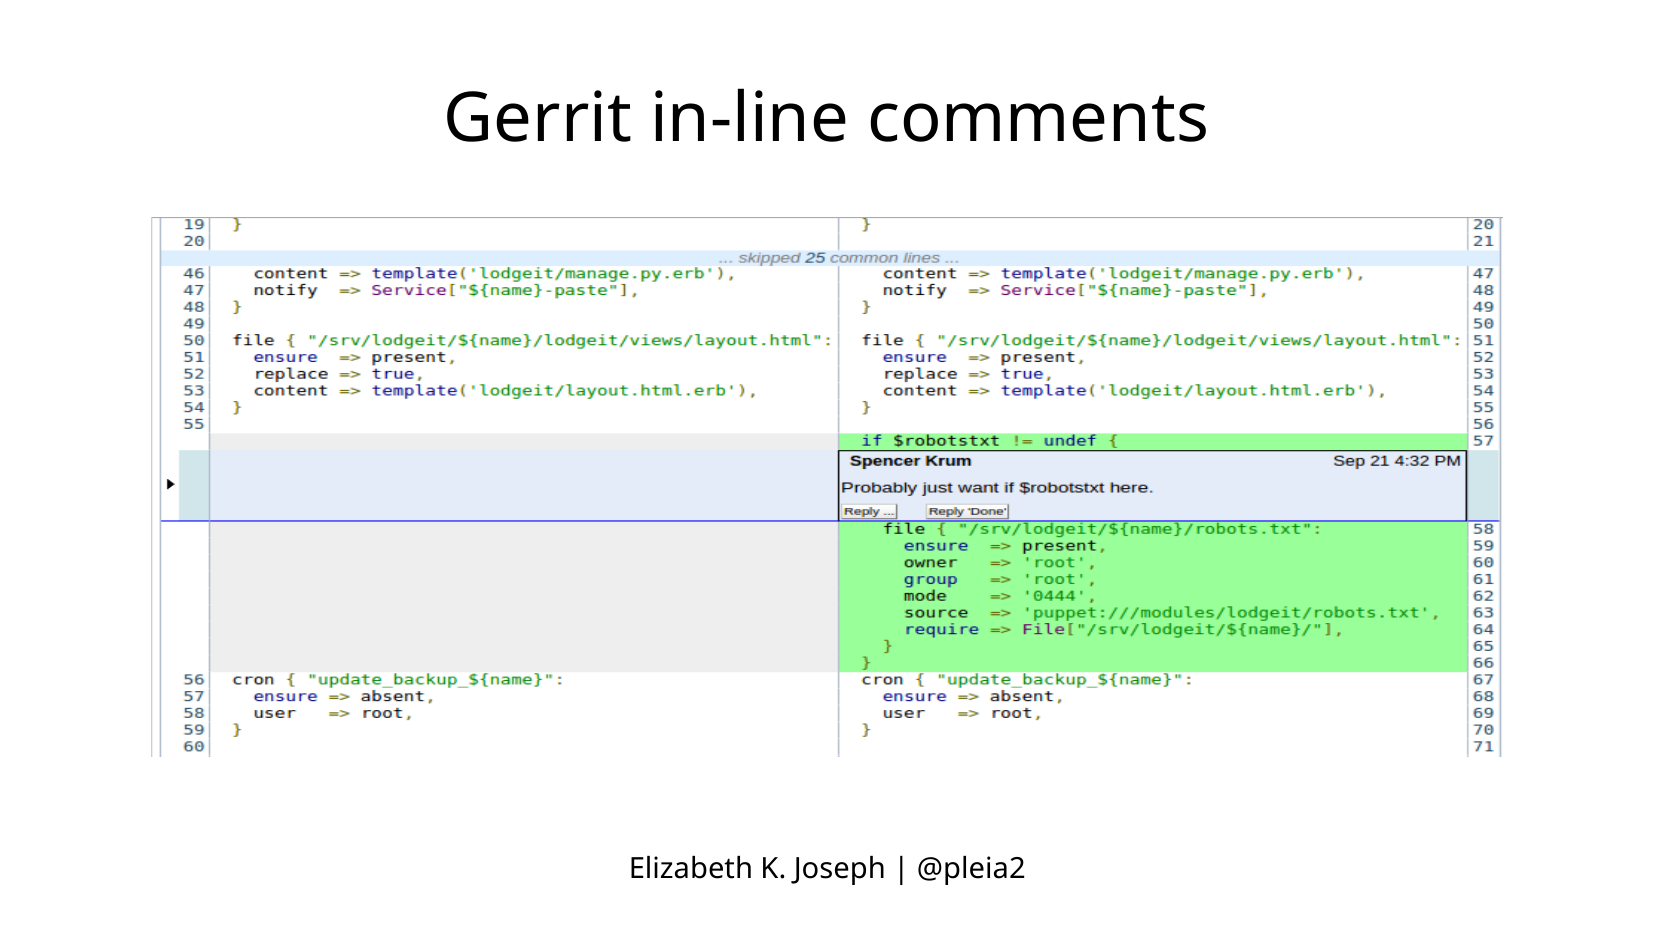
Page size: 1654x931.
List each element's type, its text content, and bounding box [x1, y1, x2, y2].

picture [151, 217, 1503, 758]
title Gerrit in-line comments [82, 37, 1571, 193]
